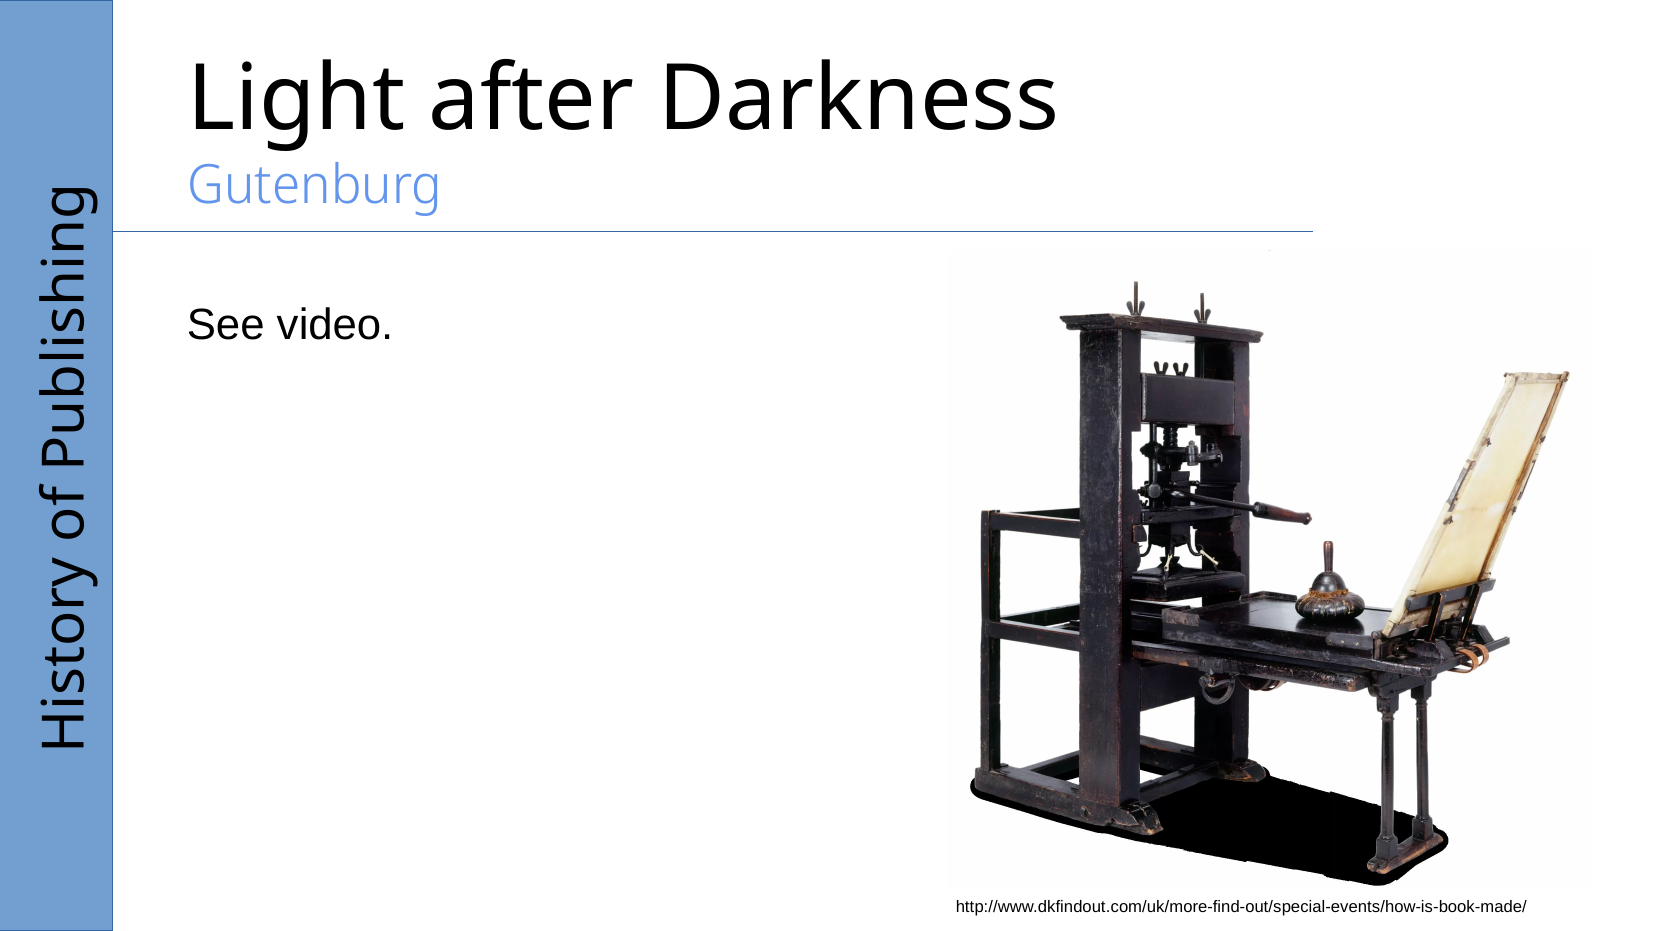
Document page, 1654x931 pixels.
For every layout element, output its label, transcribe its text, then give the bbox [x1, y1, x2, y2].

text_box See video. [186, 300, 947, 805]
text_box [0, 0, 113, 931]
title Gutenburg [187, 125, 1571, 239]
picture [947, 250, 1590, 889]
text_box http://www.dkfindout.com/uk/more-find-out/special-events/how-is-book-made/ [941, 890, 1654, 924]
text_box History of Publishing [13, 37, 105, 901]
title Light after Darkness [187, 33, 1571, 125]
